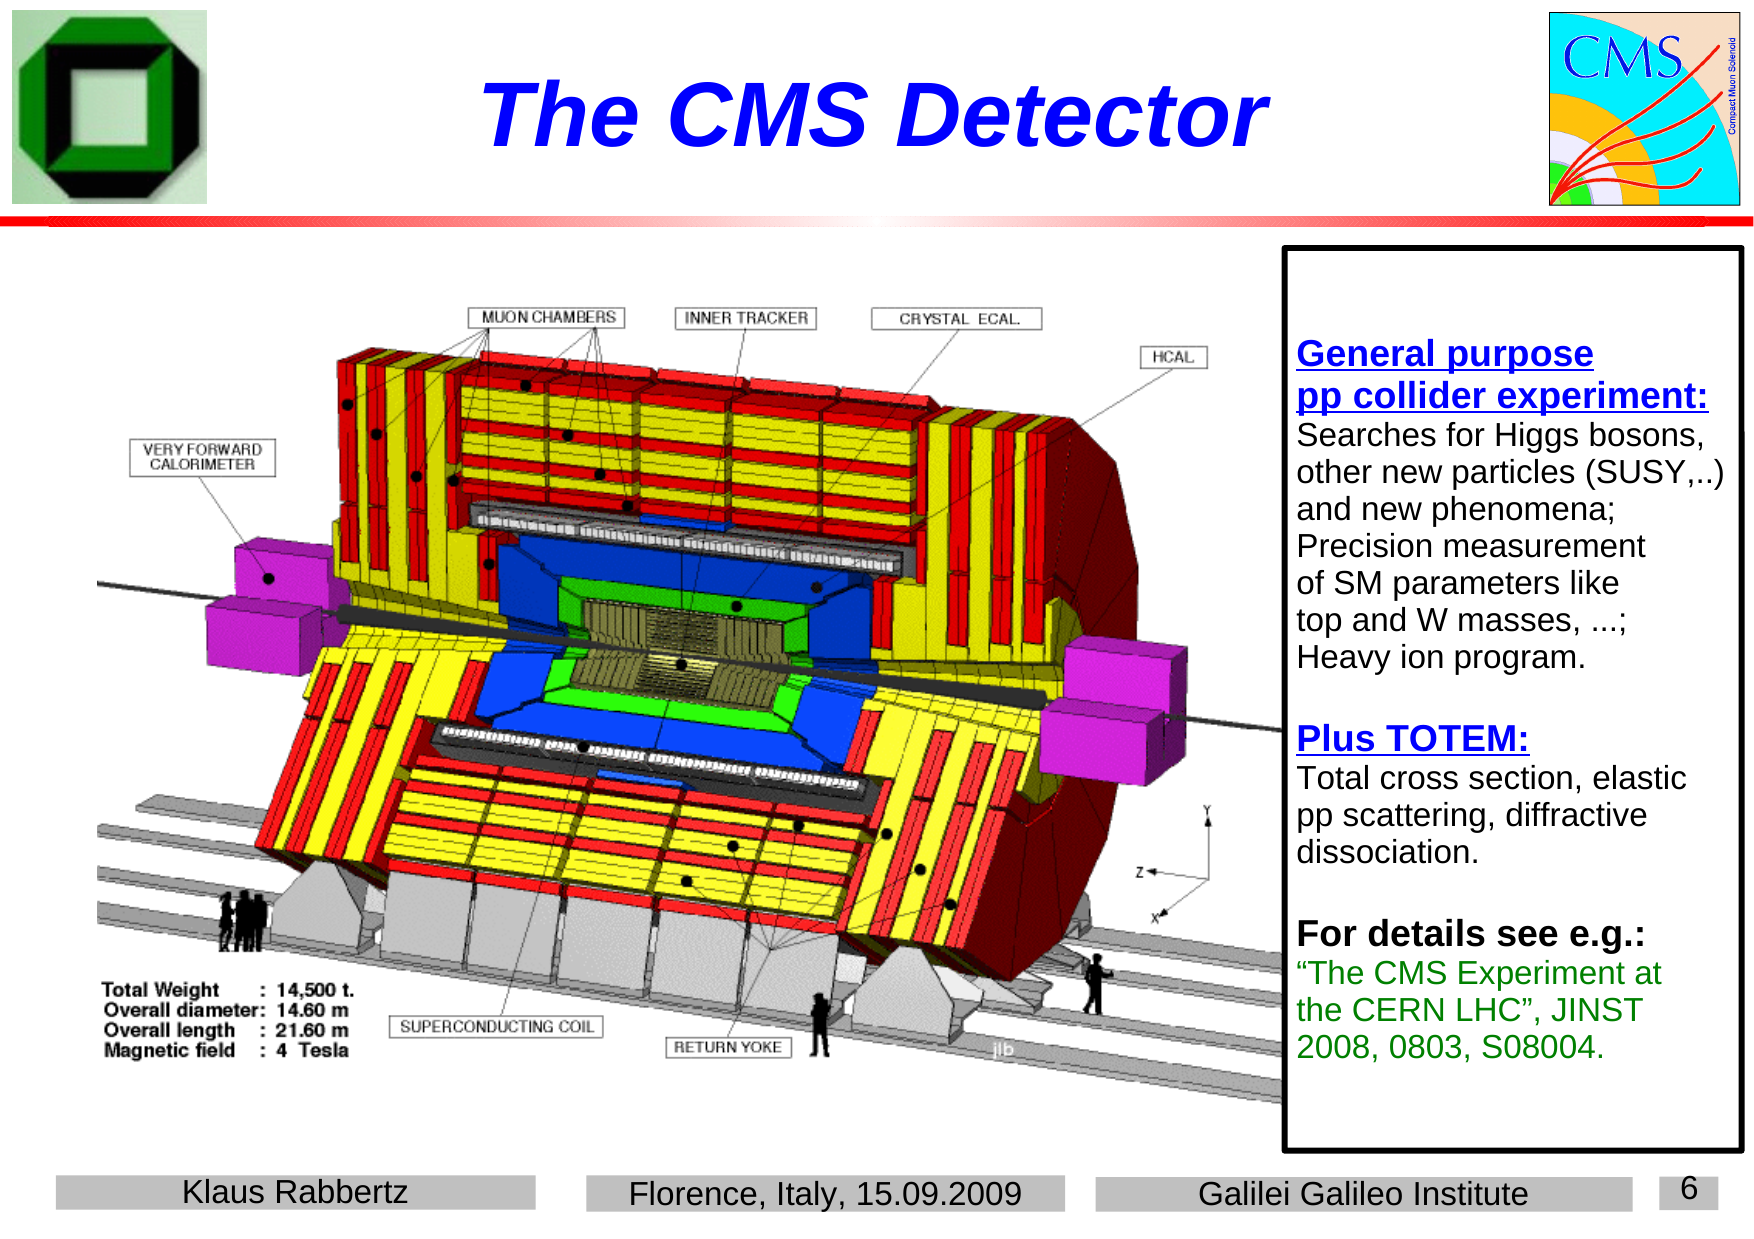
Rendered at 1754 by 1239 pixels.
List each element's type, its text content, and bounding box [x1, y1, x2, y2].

picture [1548, 11, 1741, 206]
picture [12, 10, 207, 204]
text_box General purpose pp collider experiment: Searches for Higgs bosons, other new particles (SUSY,..) and new phenomena; Precision measurement of SM parameters like top and W masses, ...; Heavy ion program. Plus TOTEM: Total cross section, elastic pp scattering, diffractive dissociation. For details see e.g.: “The CMS Experiment at the CERN LHC”, JINST 2008, 0803, S08004. [1284, 247, 1742, 1151]
title The CMS Detector [220, 16, 1525, 213]
picture [97, 275, 1284, 1130]
